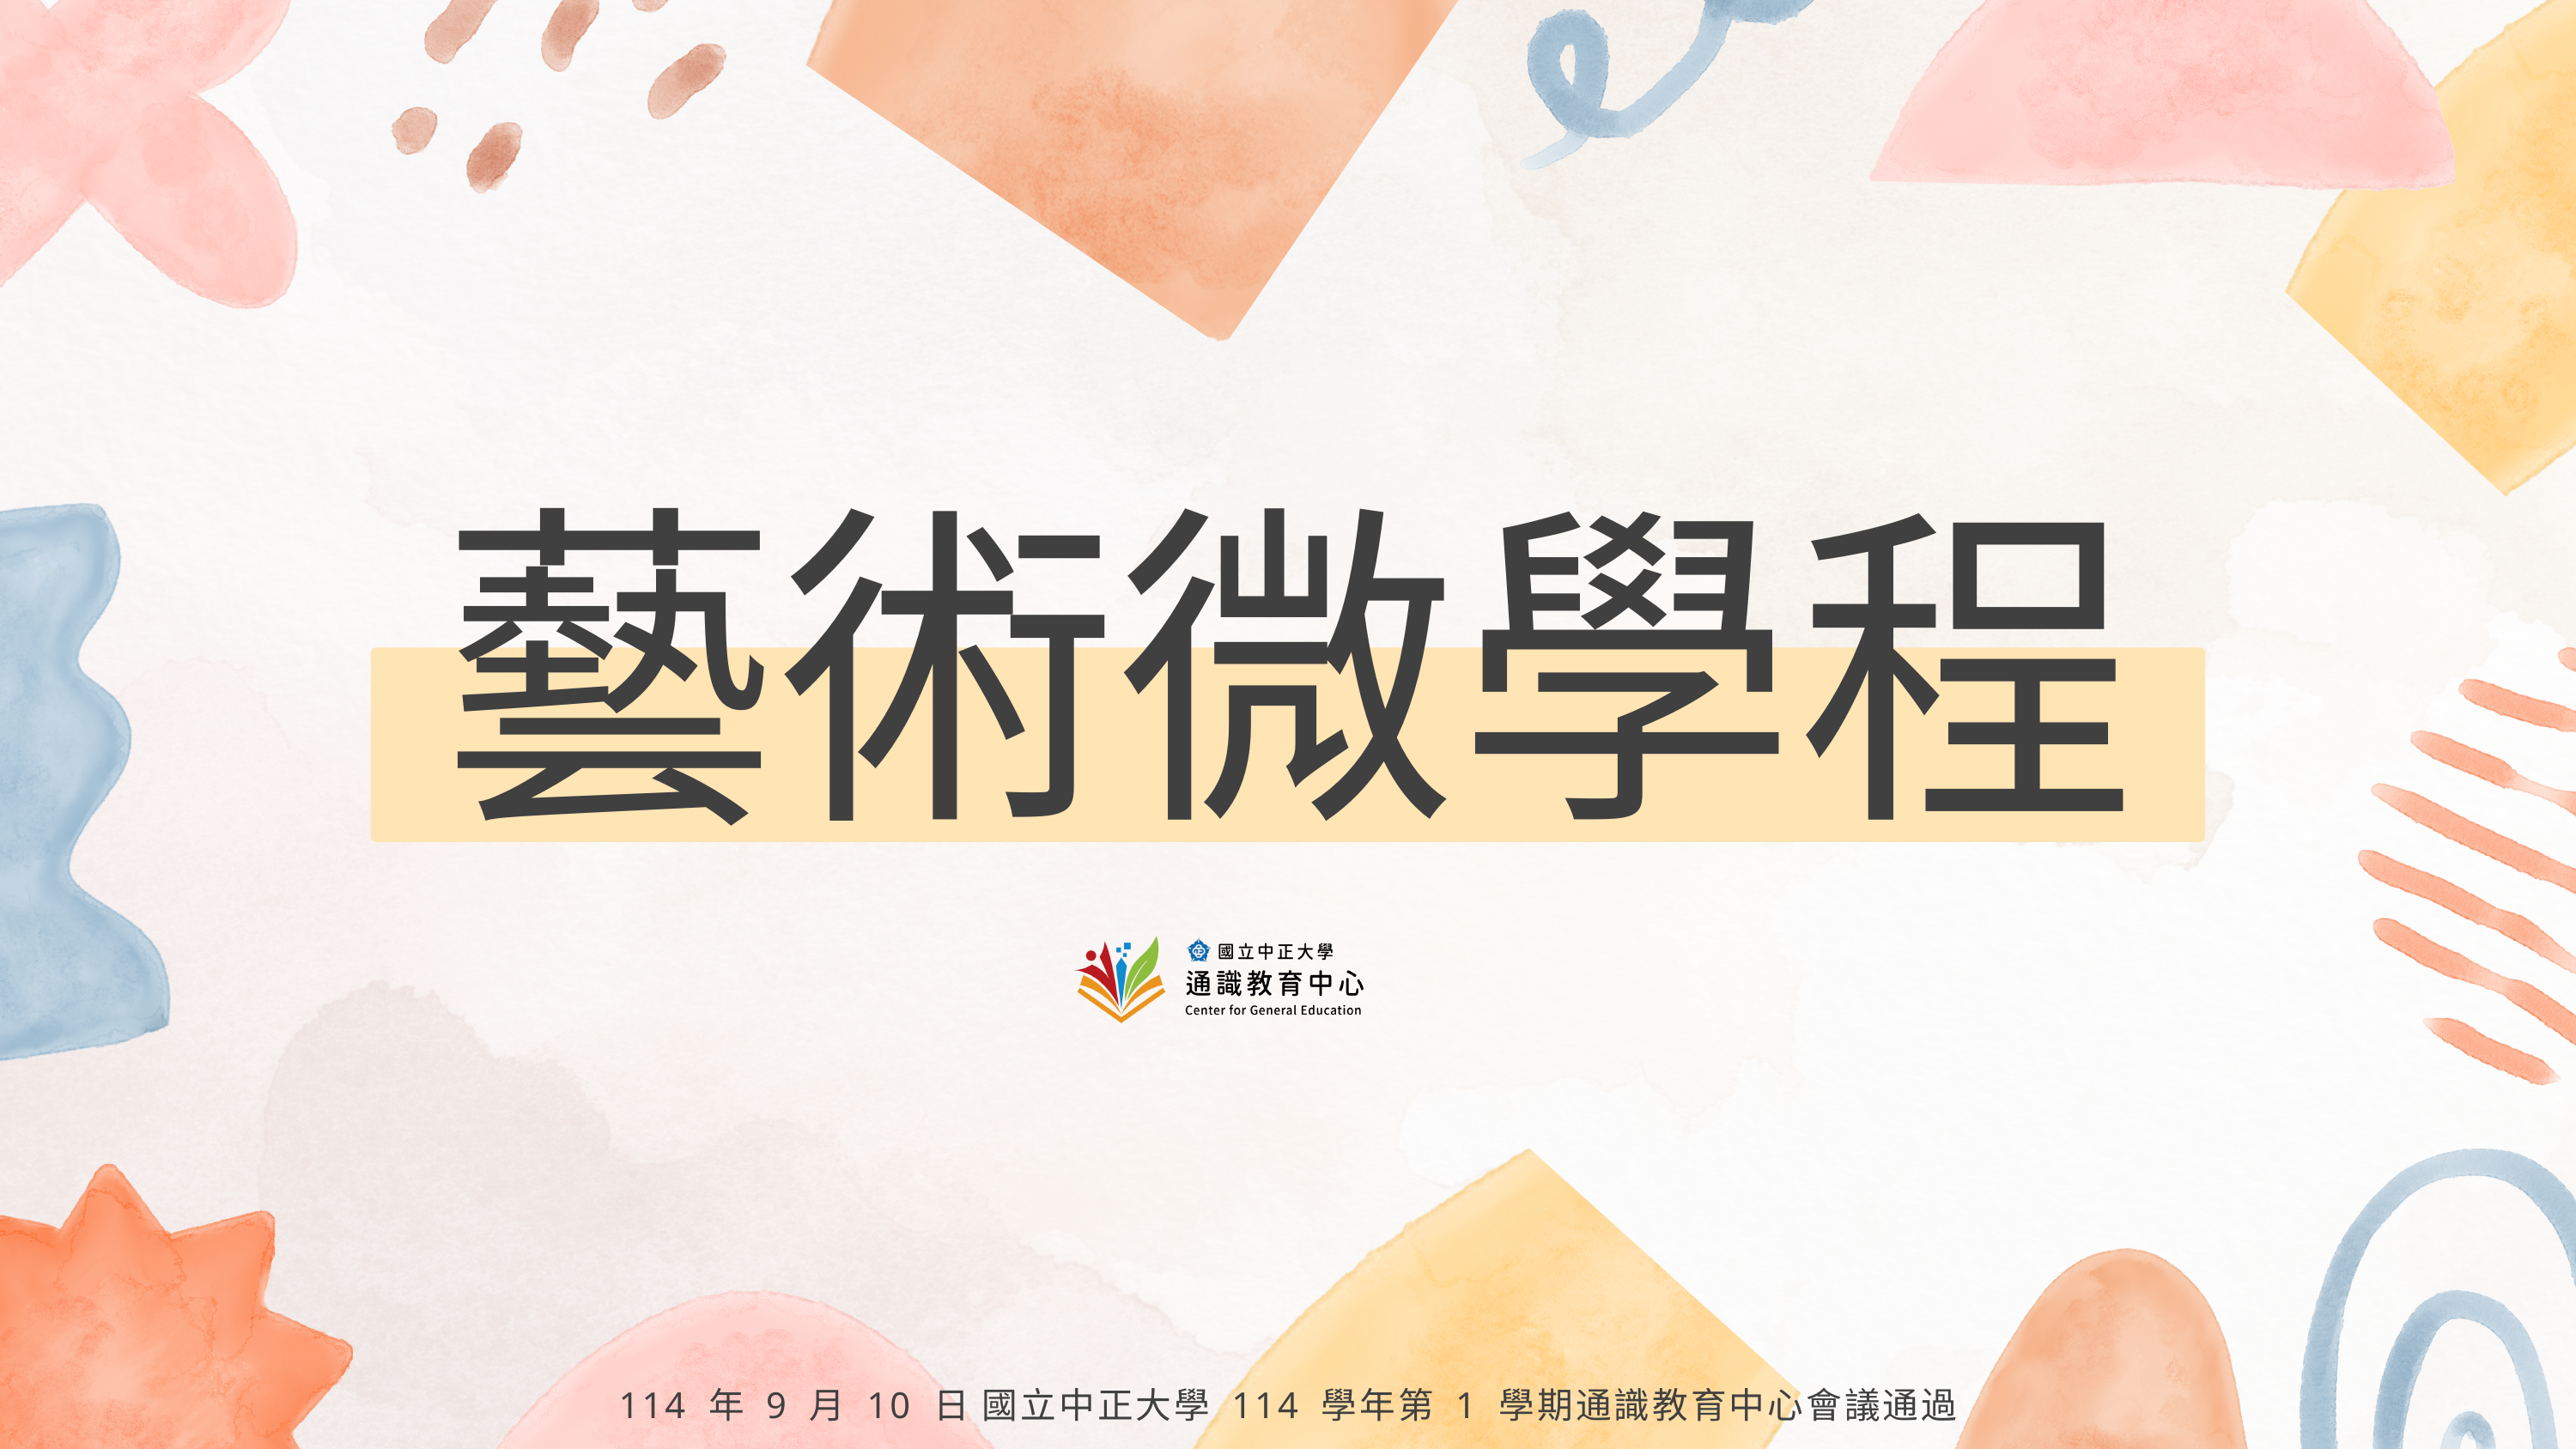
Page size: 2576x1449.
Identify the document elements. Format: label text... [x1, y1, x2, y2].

text_box 藝術微學程 [440, 416, 2136, 905]
text_box 114 年 9 月 10 日 國立中正大學 114 學年第 1 學期通識教育中心會議通過 [609, 1385, 1967, 1433]
text_box [0, 0, 2576, 1449]
